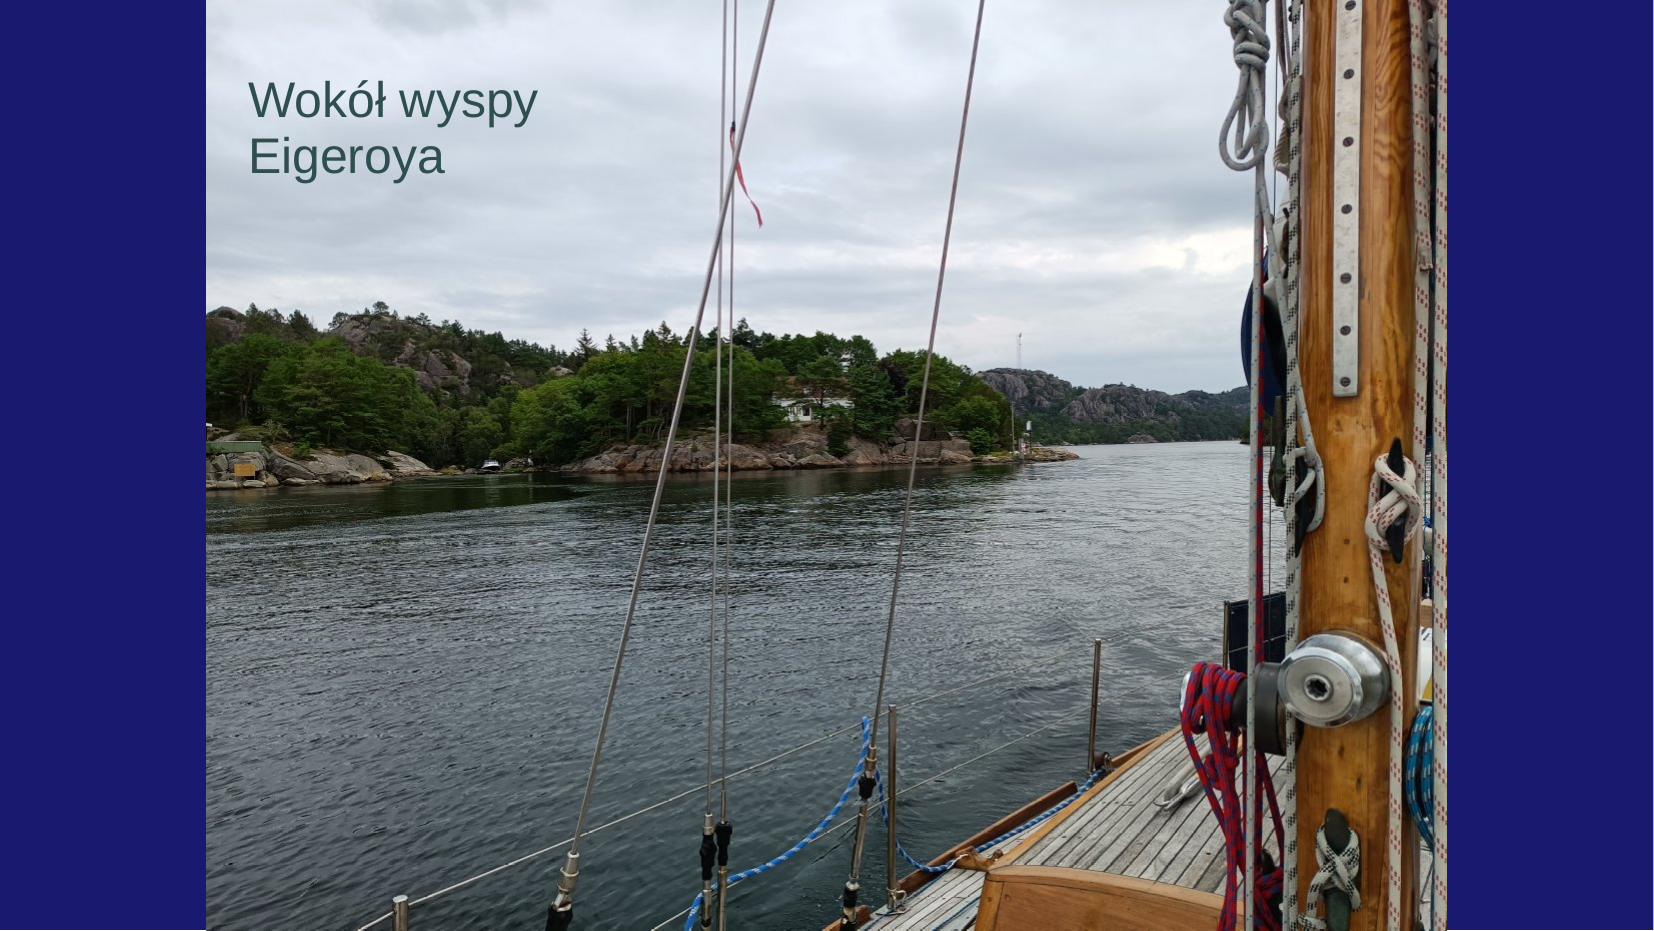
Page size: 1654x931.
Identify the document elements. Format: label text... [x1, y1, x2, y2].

text_box Wokół wyspy Eigeroya [233, 65, 690, 192]
picture [206, 0, 1447, 931]
